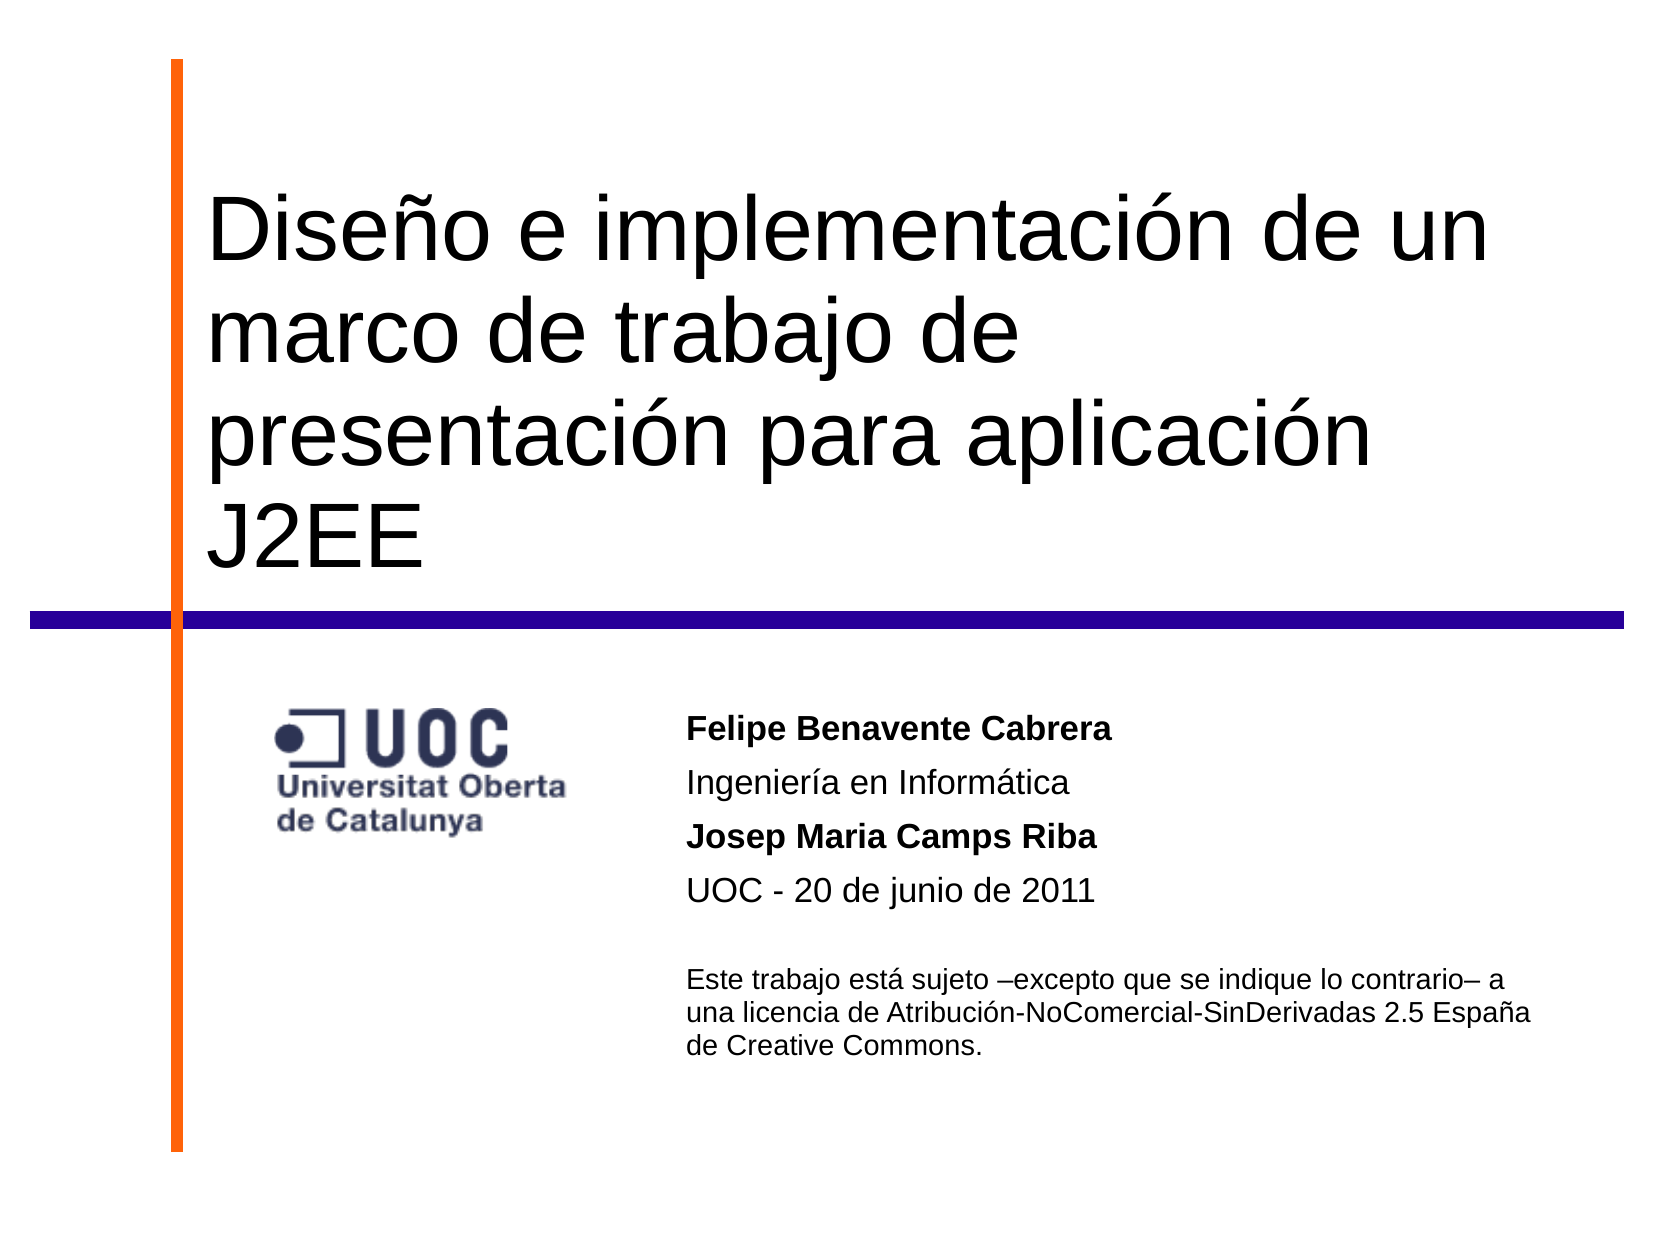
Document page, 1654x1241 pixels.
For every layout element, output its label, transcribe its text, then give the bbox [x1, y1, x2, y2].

title Diseño e implementación de un marco de trabajo de presentación para aplicación J2EE [206, 177, 1542, 588]
list Felipe Benavente Cabrera Ingeniería en Informática Josep Maria Camps Riba UOC - 20 de junio de 2011 Este trabajo está sujeto –excepto que se indique lo contrario– a una licencia de Atribución-NoComercial-SinDerivadas 2.5 España de Creative Commons. [620, 708, 1548, 1063]
picture [274, 708, 573, 842]
